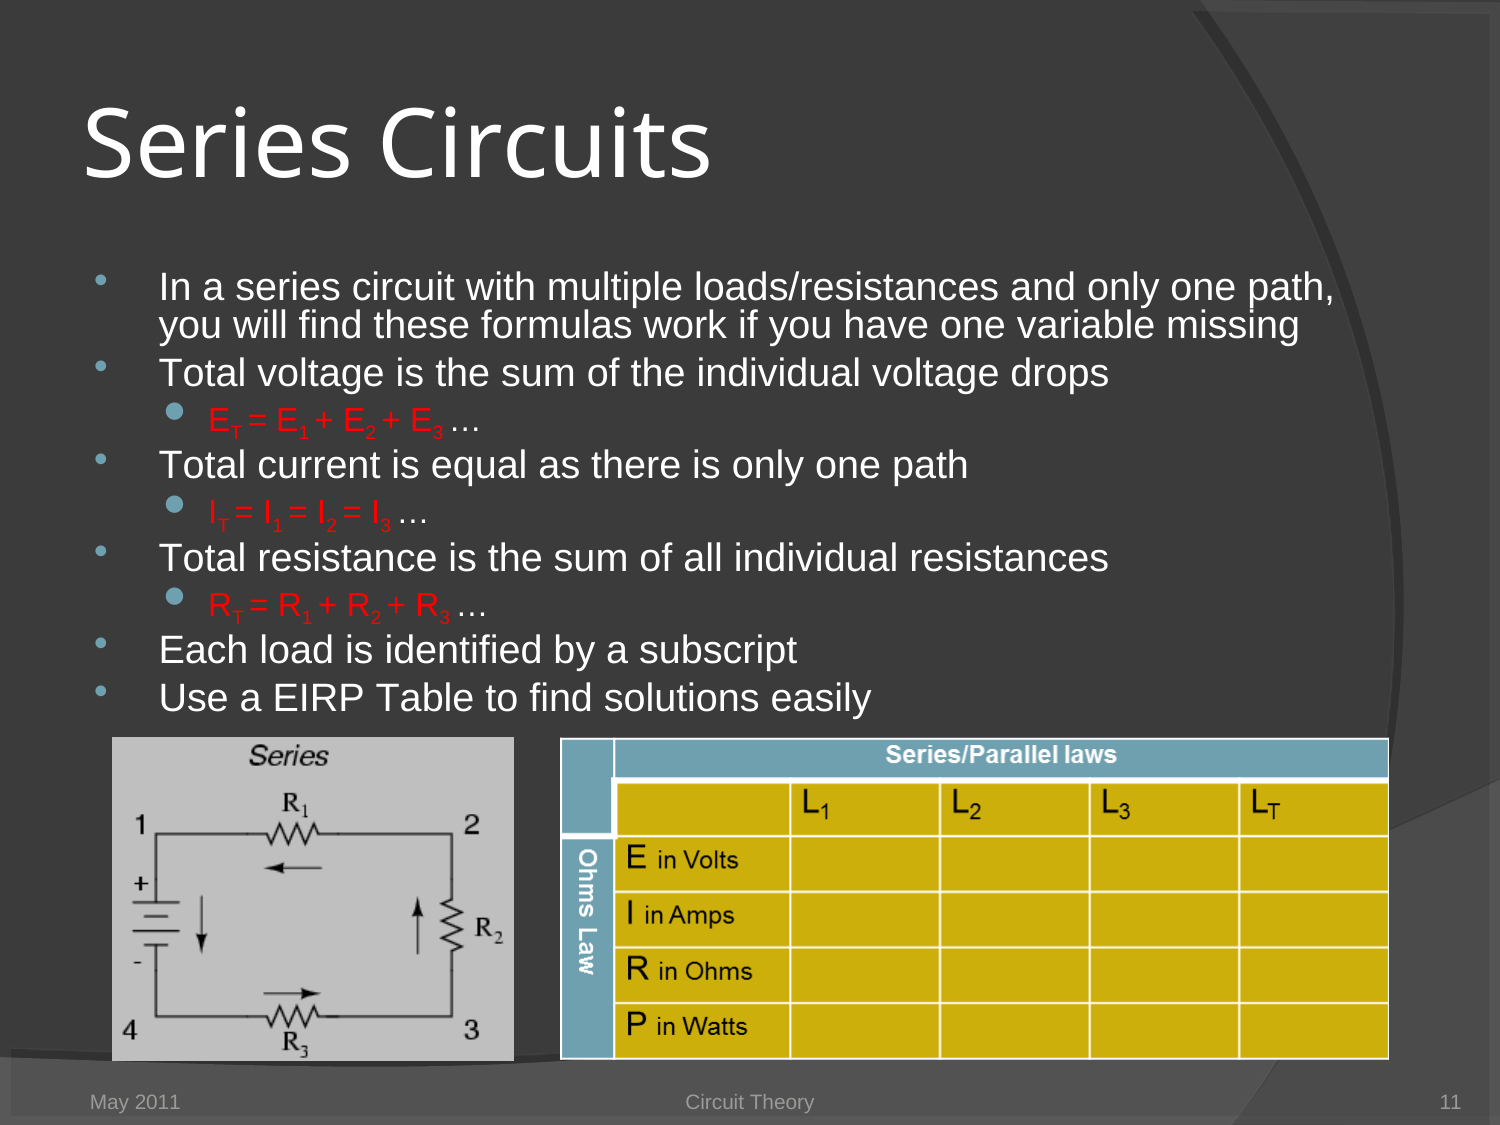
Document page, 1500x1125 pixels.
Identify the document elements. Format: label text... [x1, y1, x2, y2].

list In a series circuit with multiple loads/resistances and only one path, you will find these formulas work if you have one variable missing Total voltage is the sum of the individual voltage drops ET = E1 + E2 + E3 … Total current is equal as there is only one path IT = I1 = I2 = I3 … Total resistance is the sum of all individual resistances RT = R1 + R2 + R3 … Each load is identified by a subscript Use a EIRP Table to find solutions easily [74, 262, 1376, 752]
text_box <number> [1337, 1053, 1463, 1114]
text_box May 2011 [74, 1053, 426, 1114]
picture [558, 730, 1389, 1065]
title Series Circuits [74, 45, 1300, 233]
picture [112, 737, 514, 1061]
text_box Circuit Theory [512, 1053, 988, 1114]
